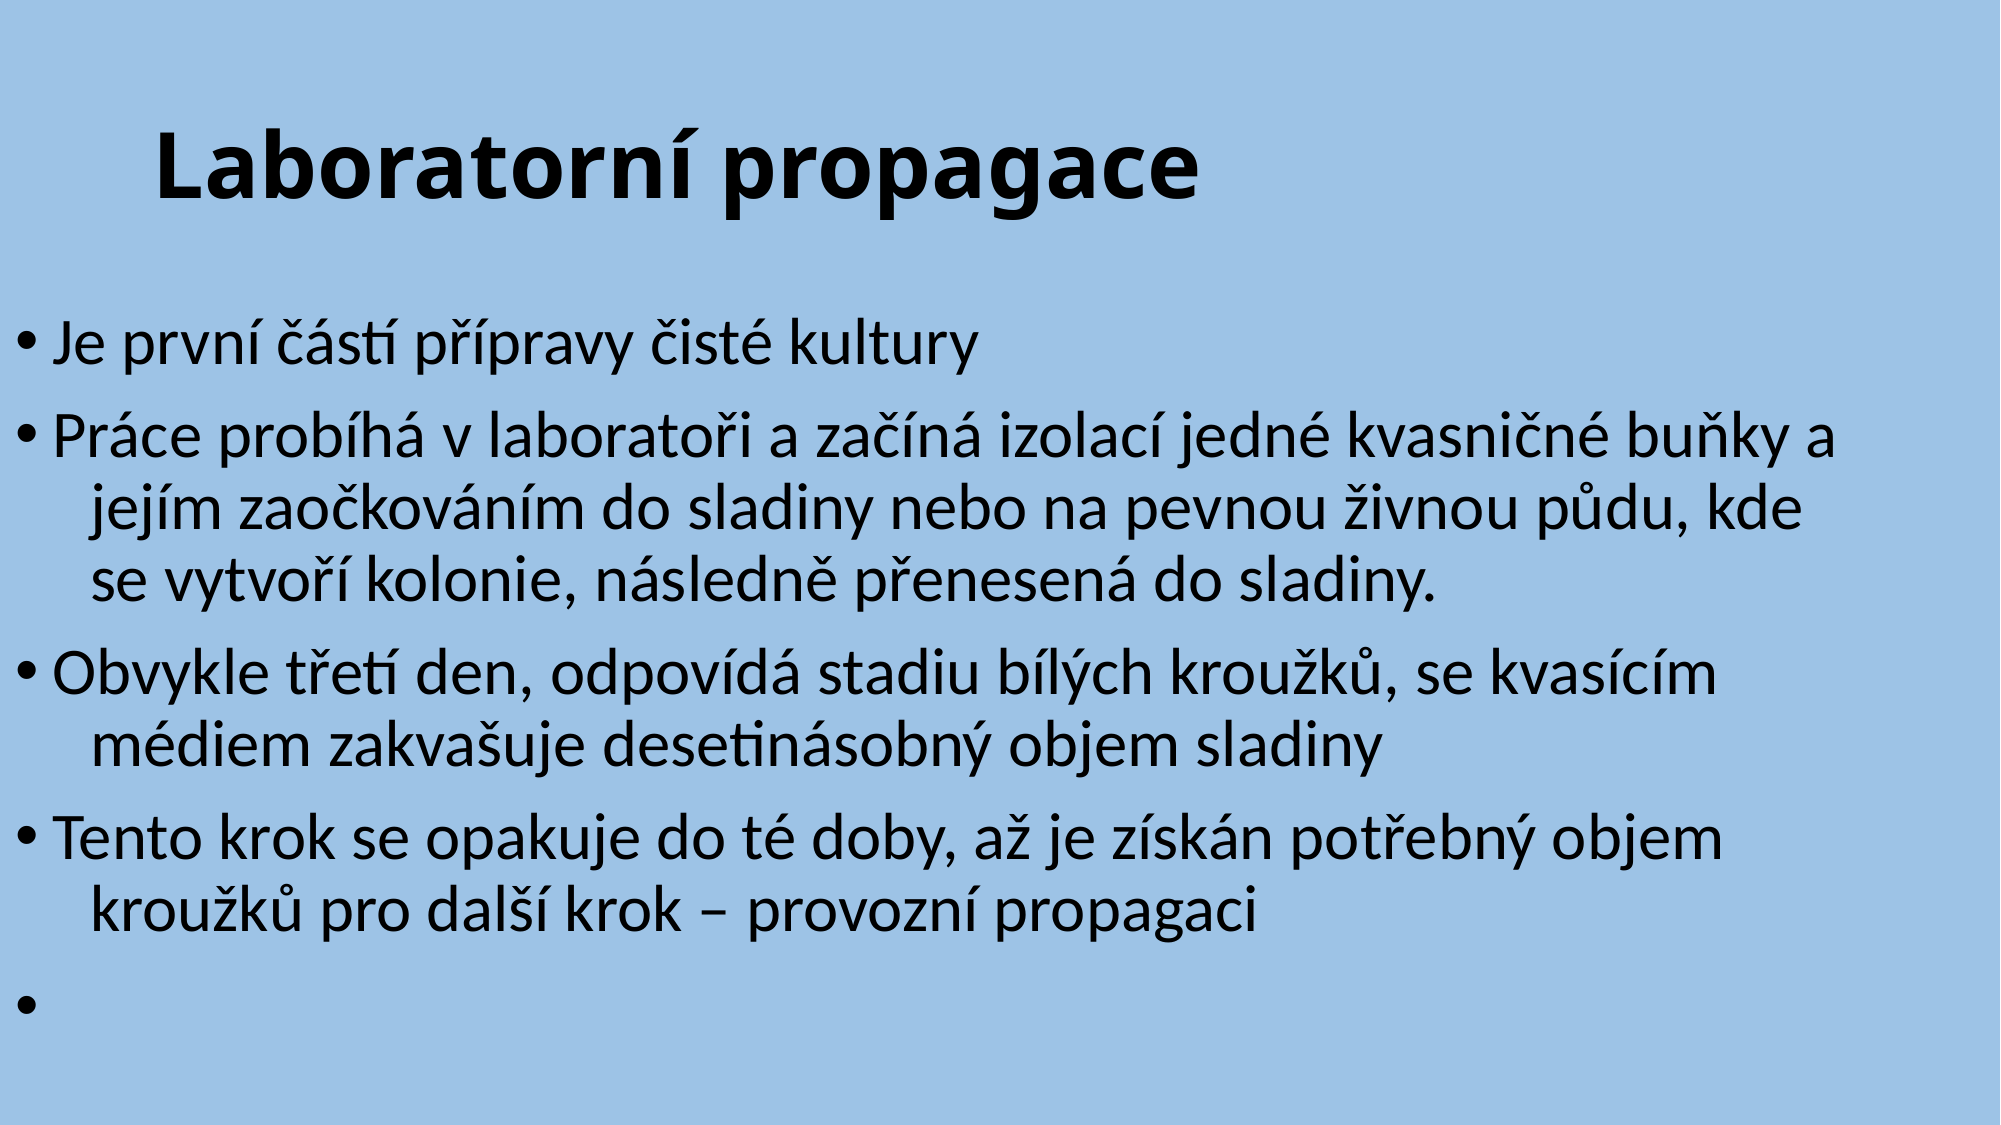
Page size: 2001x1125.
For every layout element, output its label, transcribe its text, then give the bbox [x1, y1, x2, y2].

list Je první částí přípravy čisté kultury Práce probíhá v laboratoři a začíná izolací jedné kvasničné buňky a jejím zaočkováním do sladiny nebo na pevnou živnou půdu, kde se vytvoří kolonie, následně přenesená do sladiny. Obvykle třetí den, odpovídá stadiu bílých kroužků, se kvasícím médiem zakvašuje desetinásobný objem sladiny Tento krok se opakuje do té doby, až je získán potřebný objem kroužků pro další krok – provozní propagaci [0, 299, 1863, 1014]
title Laboratorní propagace [137, 59, 1863, 278]
